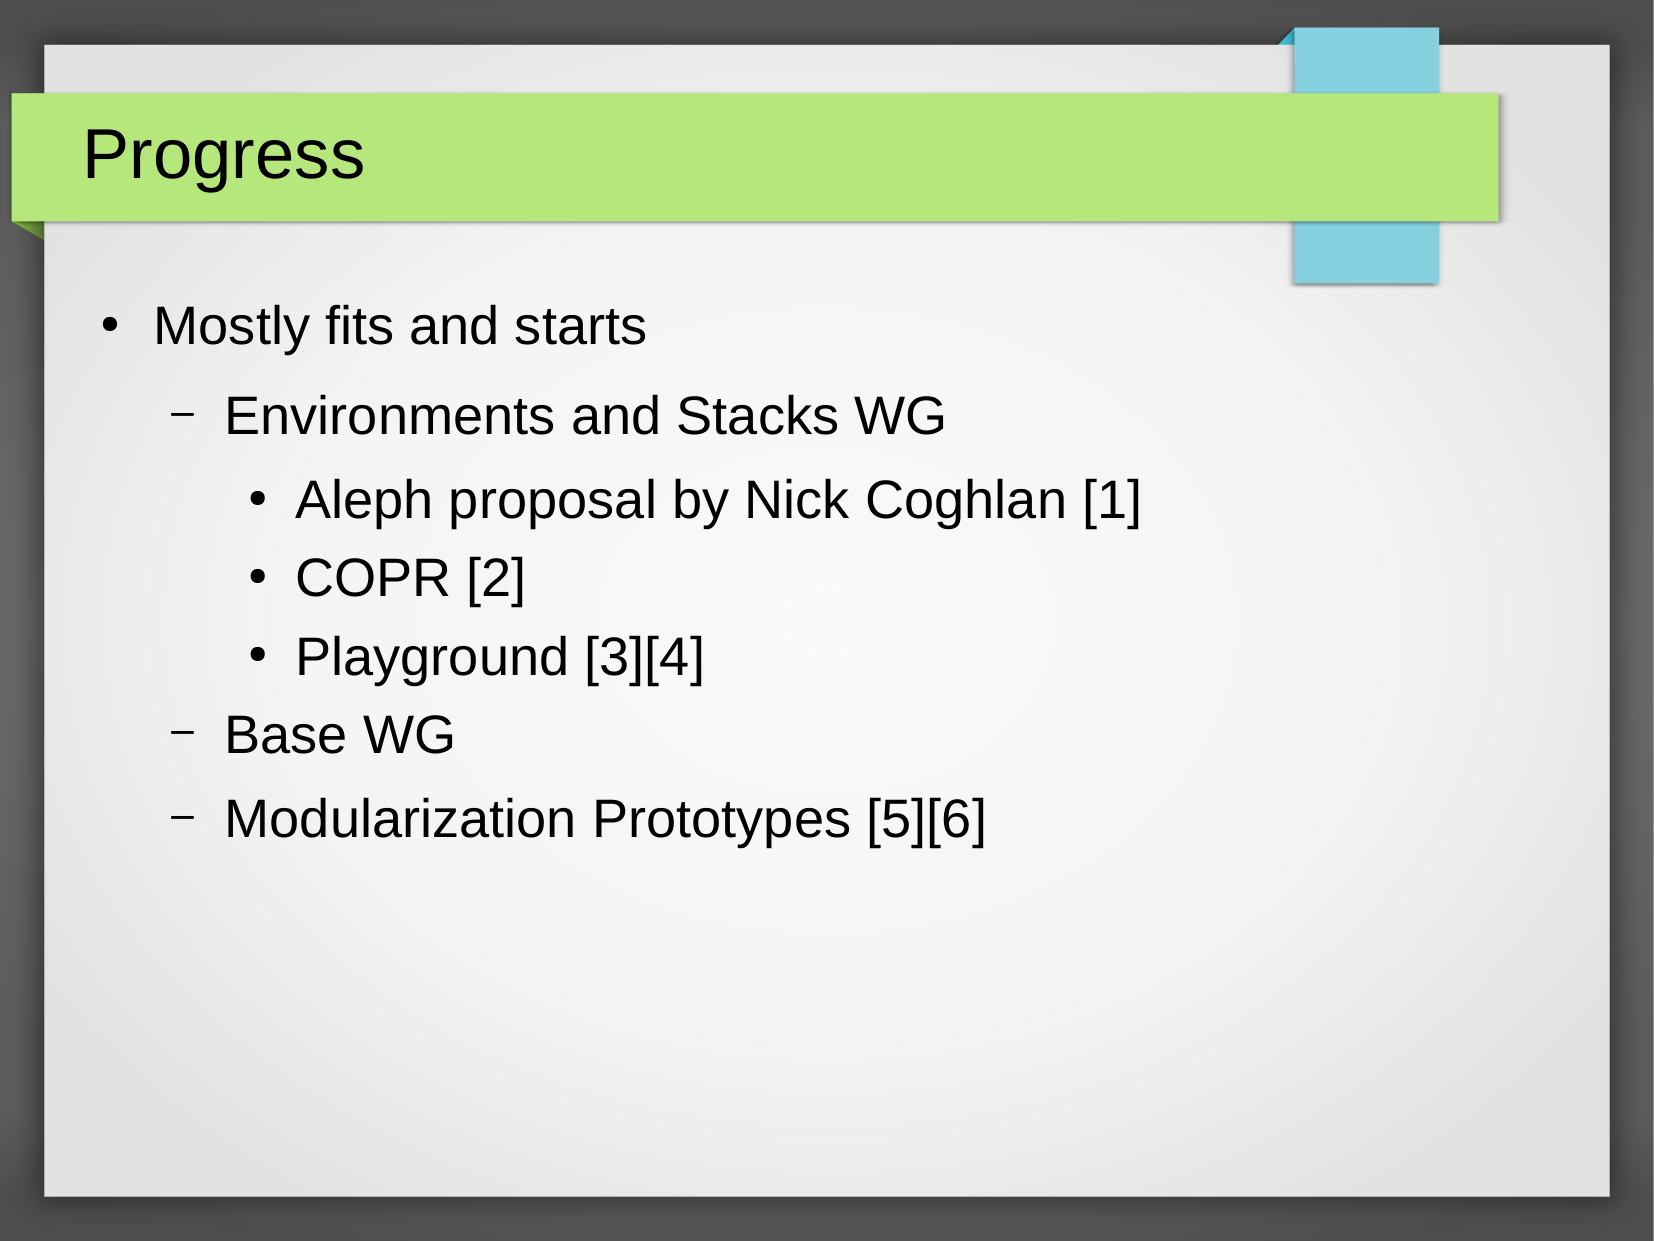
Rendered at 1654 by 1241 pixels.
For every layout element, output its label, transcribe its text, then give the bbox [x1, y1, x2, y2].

picture [0, 0, 1654, 1241]
title Progress [82, 94, 1264, 213]
list Mostly fits and starts Environments and Stacks WG Aleph proposal by Nick Coghlan [1] COPR [2] Playground [3][4] Base WG Modularization Prototypes [5][6] [82, 295, 1571, 1015]
